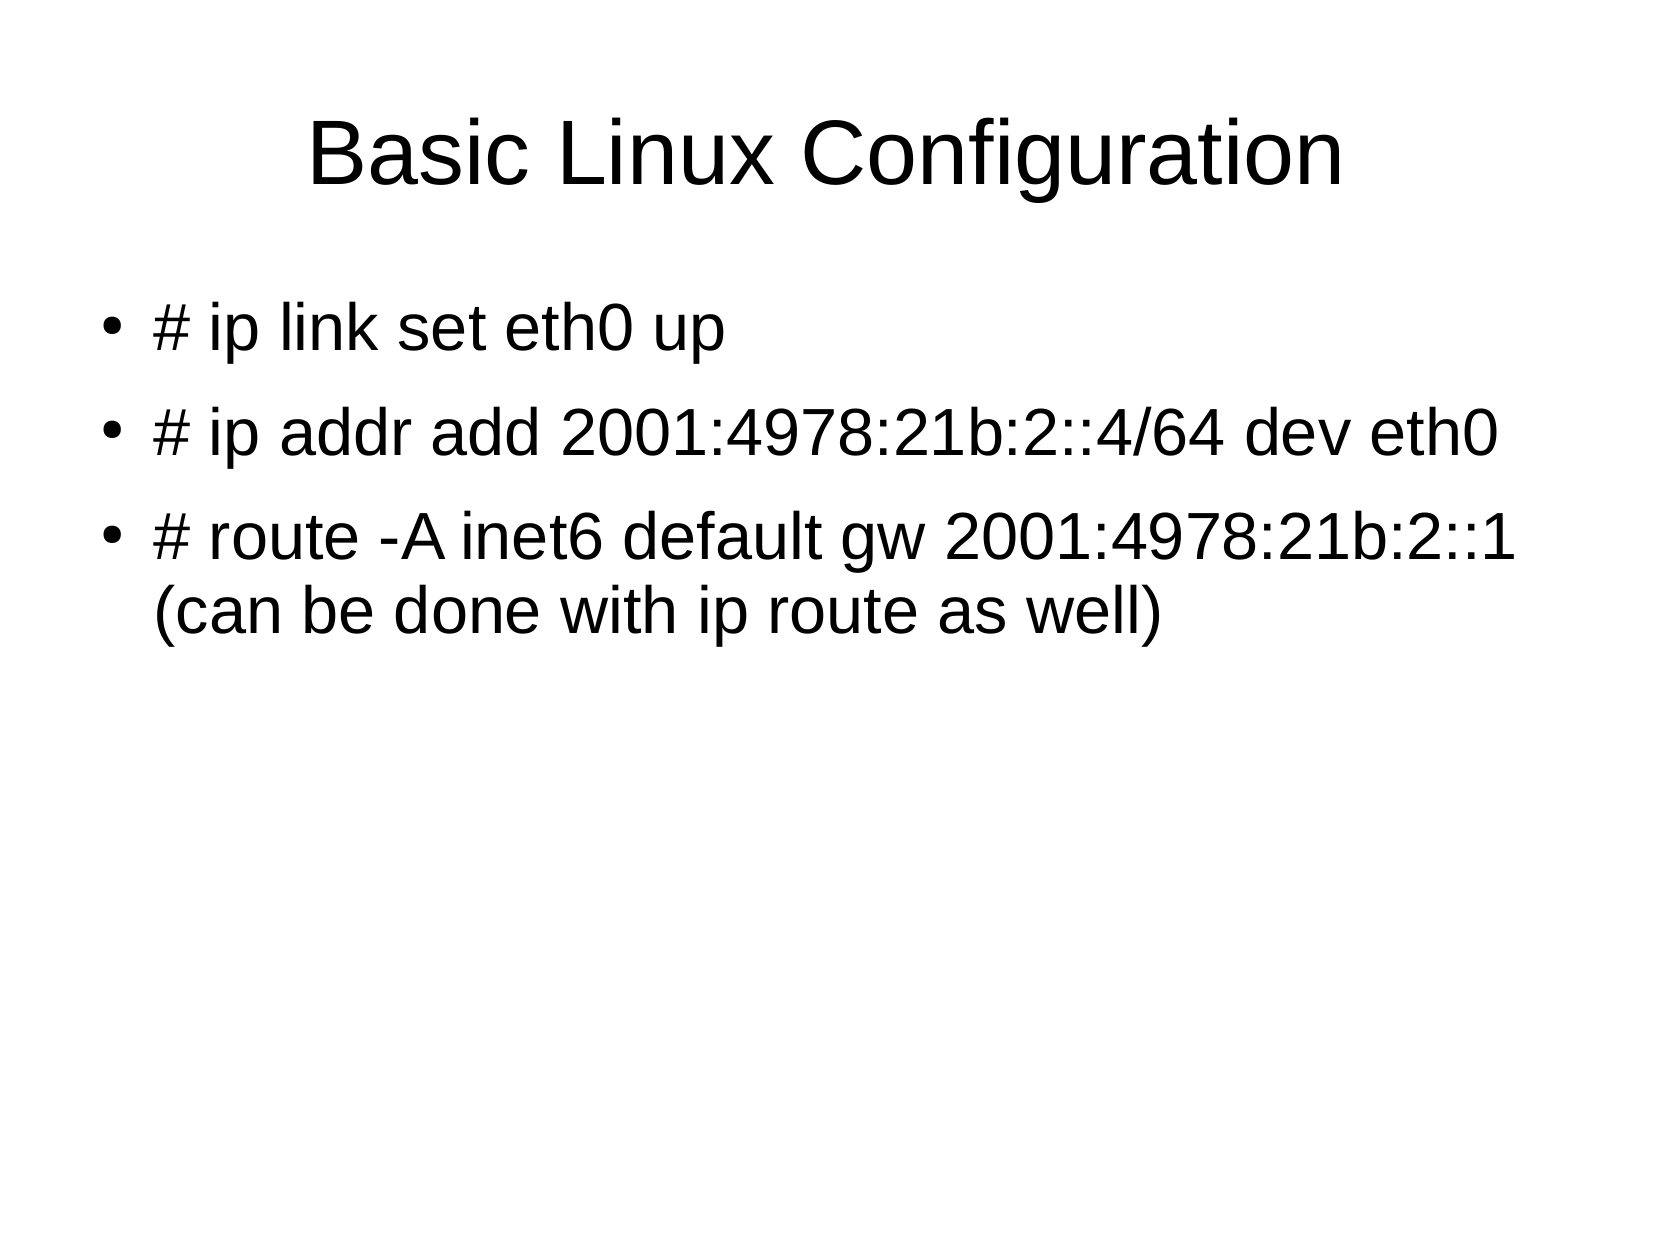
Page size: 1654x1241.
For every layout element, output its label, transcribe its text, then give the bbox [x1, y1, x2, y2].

list # ip link set eth0 up # ip addr add 2001:4978:21b:2::4/64 dev eth0 # route -A inet6 default gw 2001:4978:21b:2::1 (can be done with ip route as well) [82, 290, 1571, 1094]
title Basic Linux Configuration [82, 56, 1571, 250]
